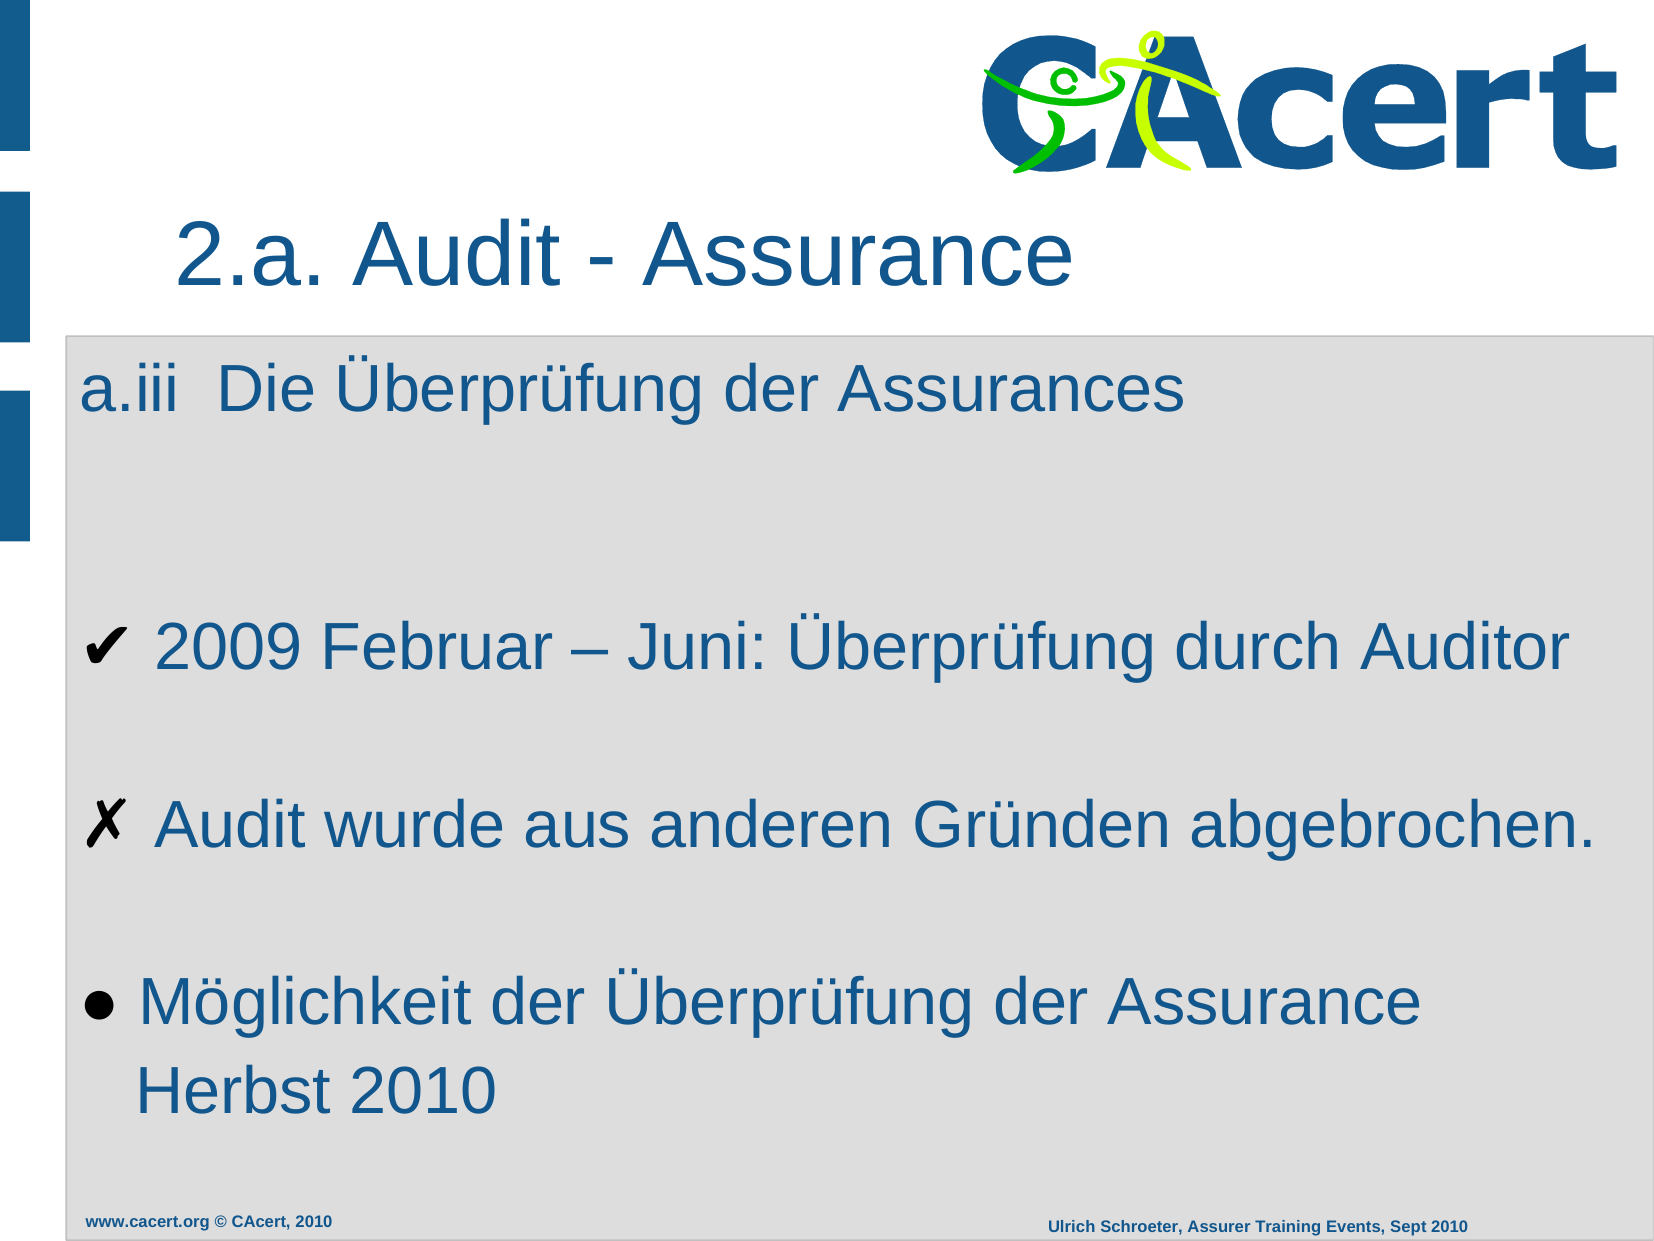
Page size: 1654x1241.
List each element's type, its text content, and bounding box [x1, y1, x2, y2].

text_box 2.a. Audit - Assurance [118, 195, 1082, 313]
text_box a.iii Die Überprüfung der Assurances ✔ 2009 Februar – Juni: Überprüfung durch Auditor ✗ Audit wurde aus anderen Gründen abgebrochen. ● Möglichkeit der Überprüfung der Assurance Herbst 2010 [64, 343, 1596, 1136]
